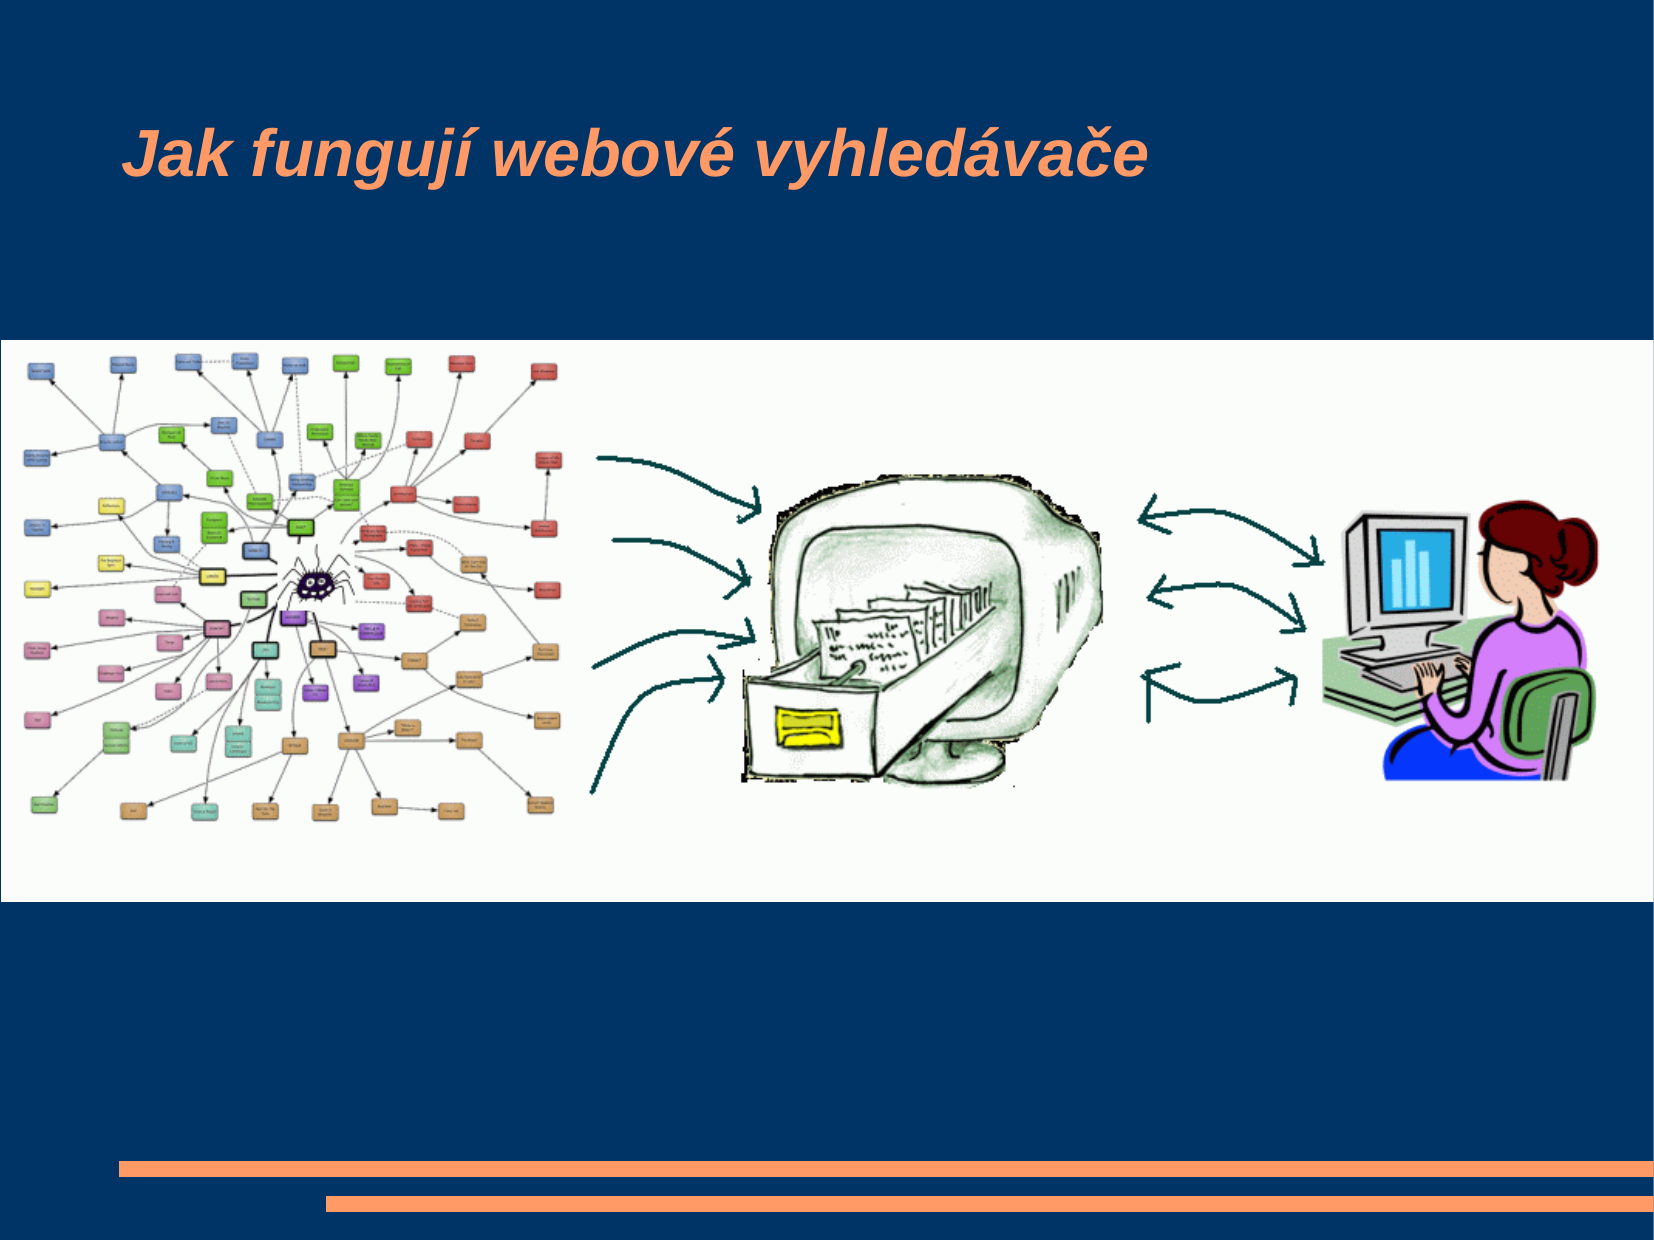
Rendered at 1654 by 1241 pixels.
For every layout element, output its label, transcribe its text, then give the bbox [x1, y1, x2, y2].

title Jak fungují webové vyhledávače [121, 46, 1534, 254]
picture [1, 340, 1654, 902]
